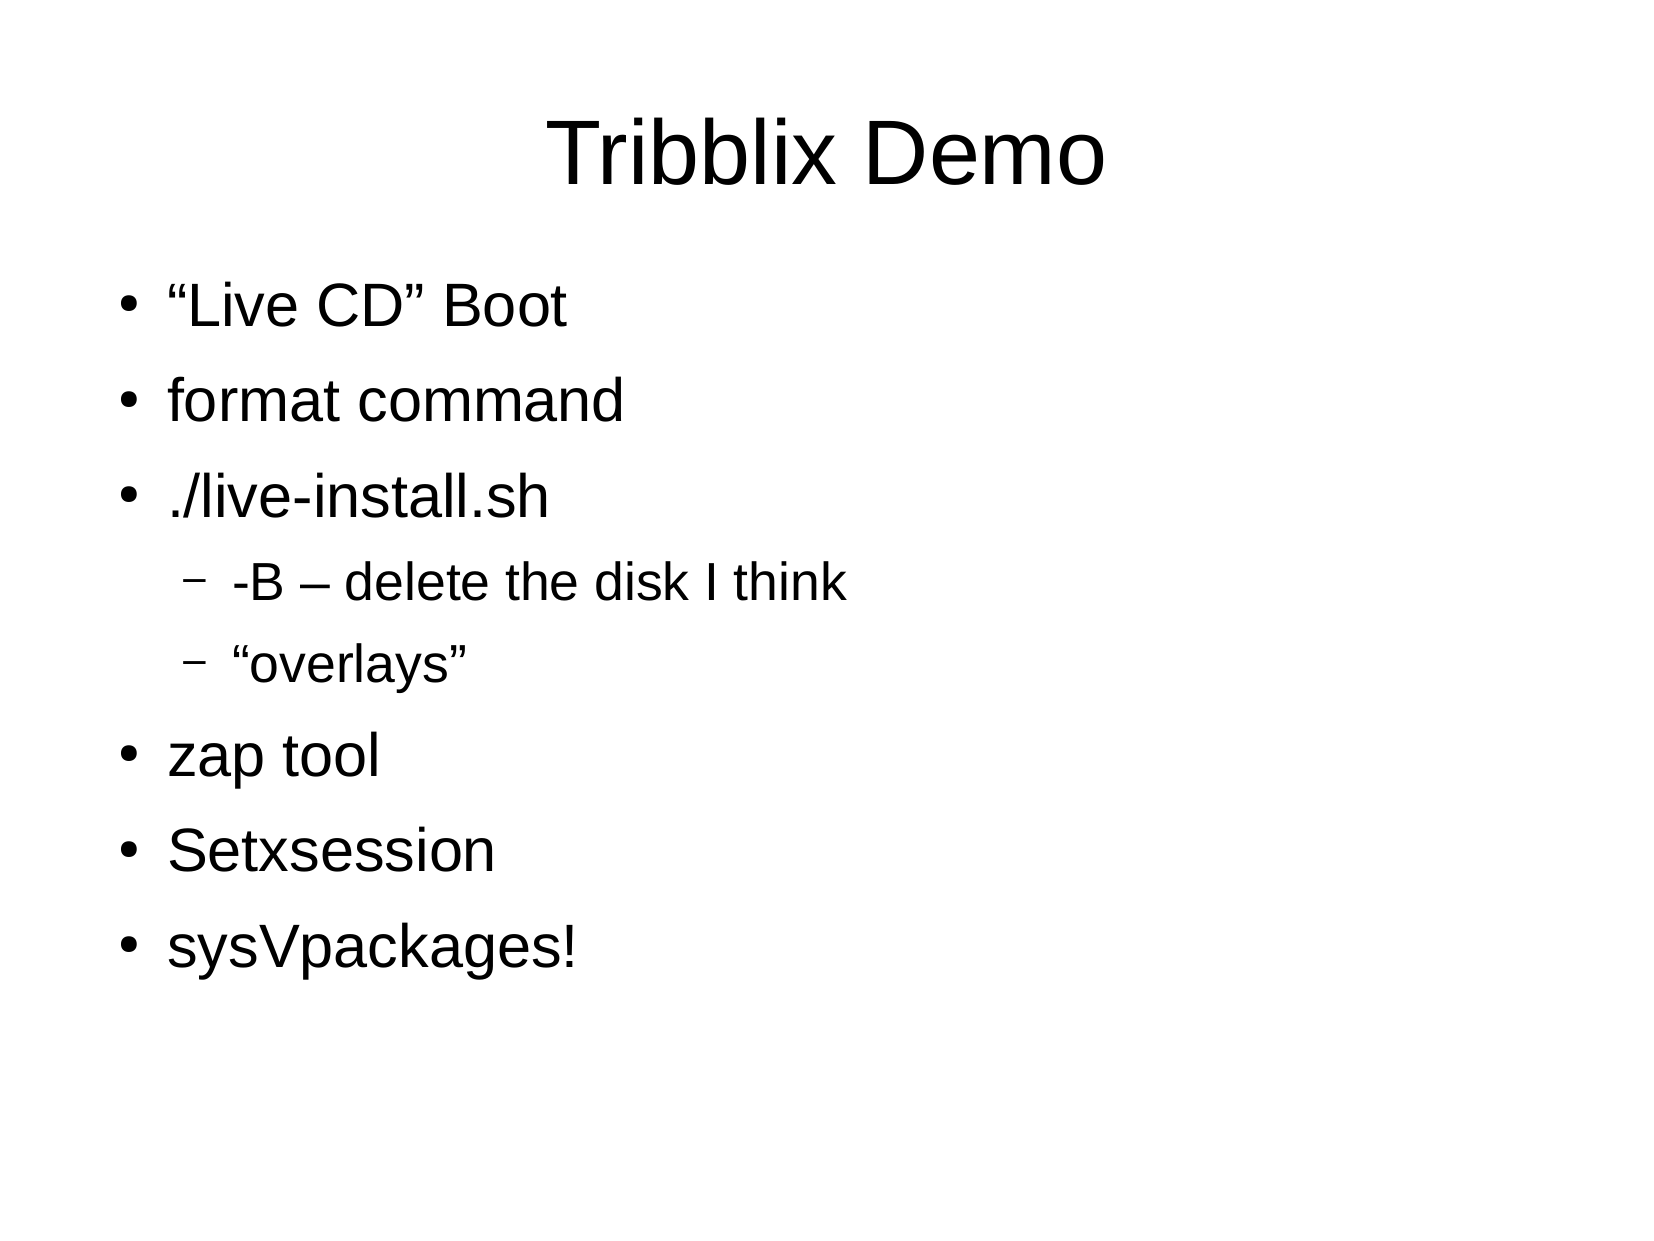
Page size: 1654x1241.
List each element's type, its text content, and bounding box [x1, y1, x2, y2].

title Tribblix Demo [82, 49, 1571, 257]
list “Live CD” Boot format command ./live-install.sh -B – delete the disk I think “overlays” zap tool Setxsession sysVpackages! [101, 270, 1591, 991]
